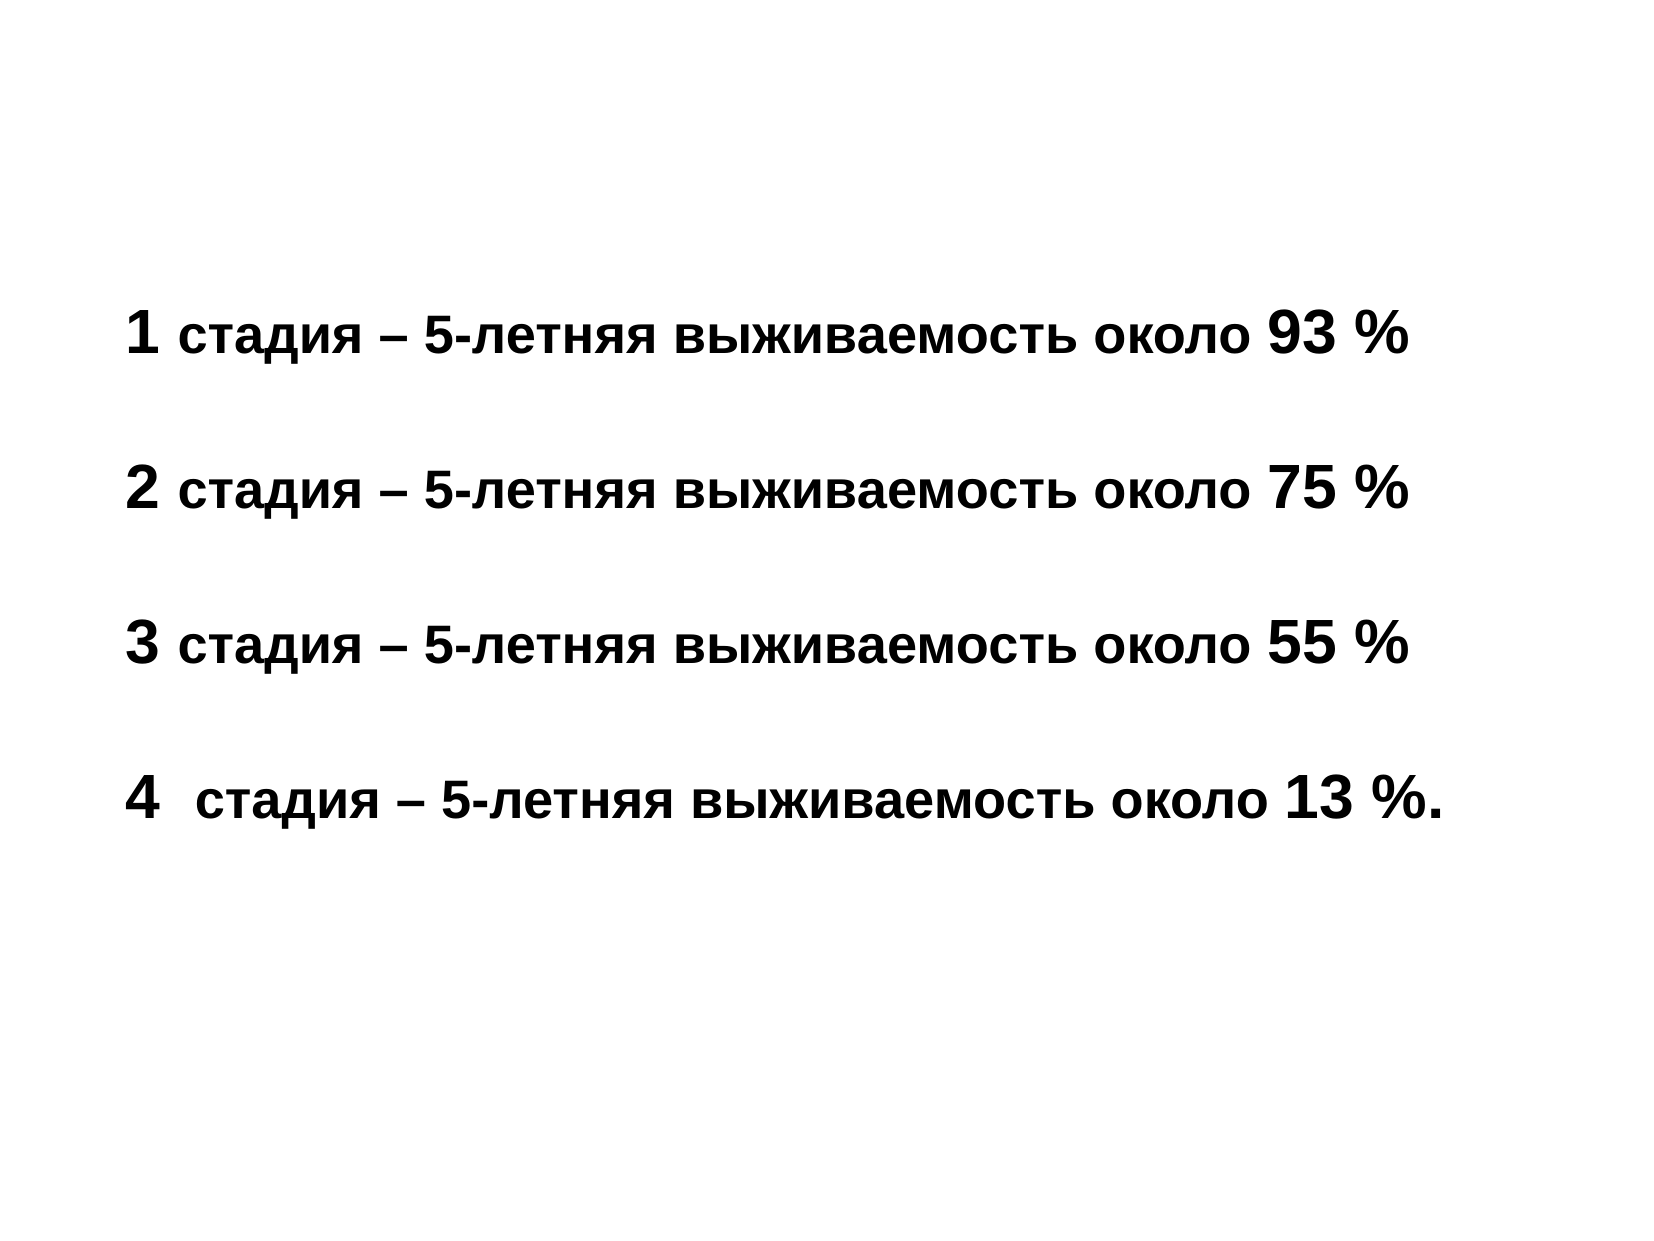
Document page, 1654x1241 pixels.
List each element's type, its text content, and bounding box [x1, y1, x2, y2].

text_box 1 стадия – 5-летняя выживаемость около 93 % 2 стадия – 5-летняя выживаемость около 75 % 3 стадия – 5-летняя выживаемость около 55 % 4 стадия – 5-летняя выживаемость около 13 %. [110, 289, 1622, 1109]
